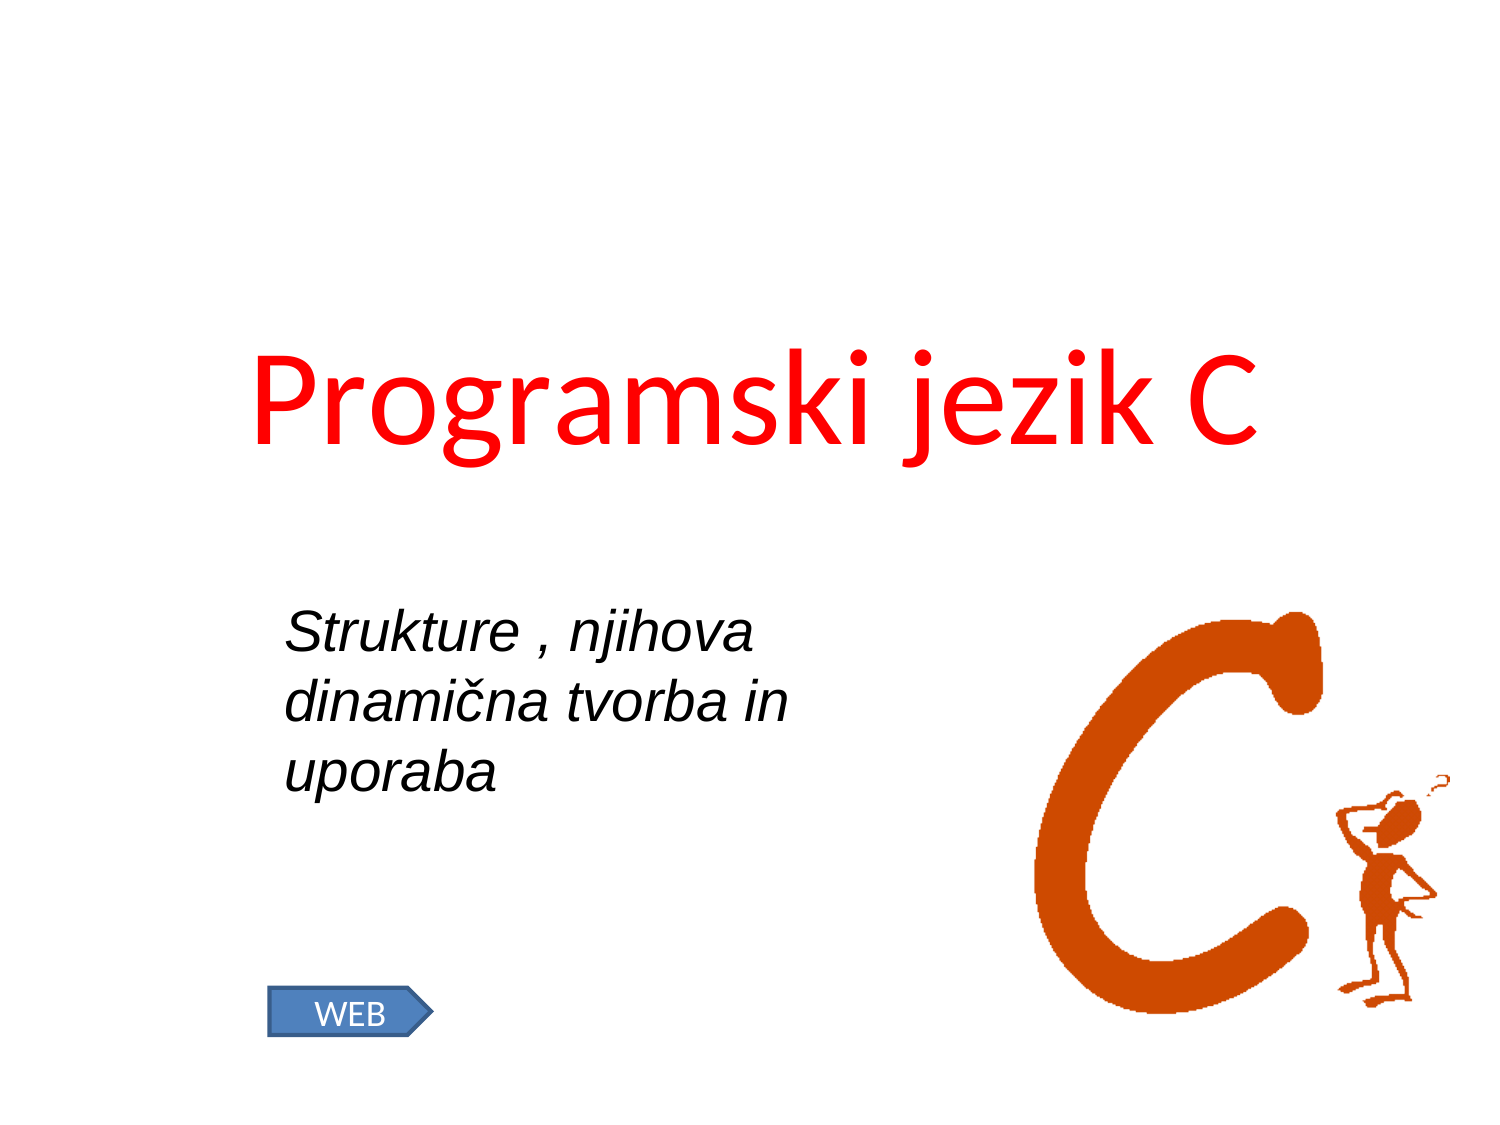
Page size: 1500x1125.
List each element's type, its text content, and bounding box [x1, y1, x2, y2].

picture [1025, 587, 1450, 1052]
text_box WEB [269, 987, 432, 1035]
text_box Strukture , njihova dinamična tvorba in uporaba [269, 585, 891, 812]
title Programski jezik C [117, 269, 1393, 511]
